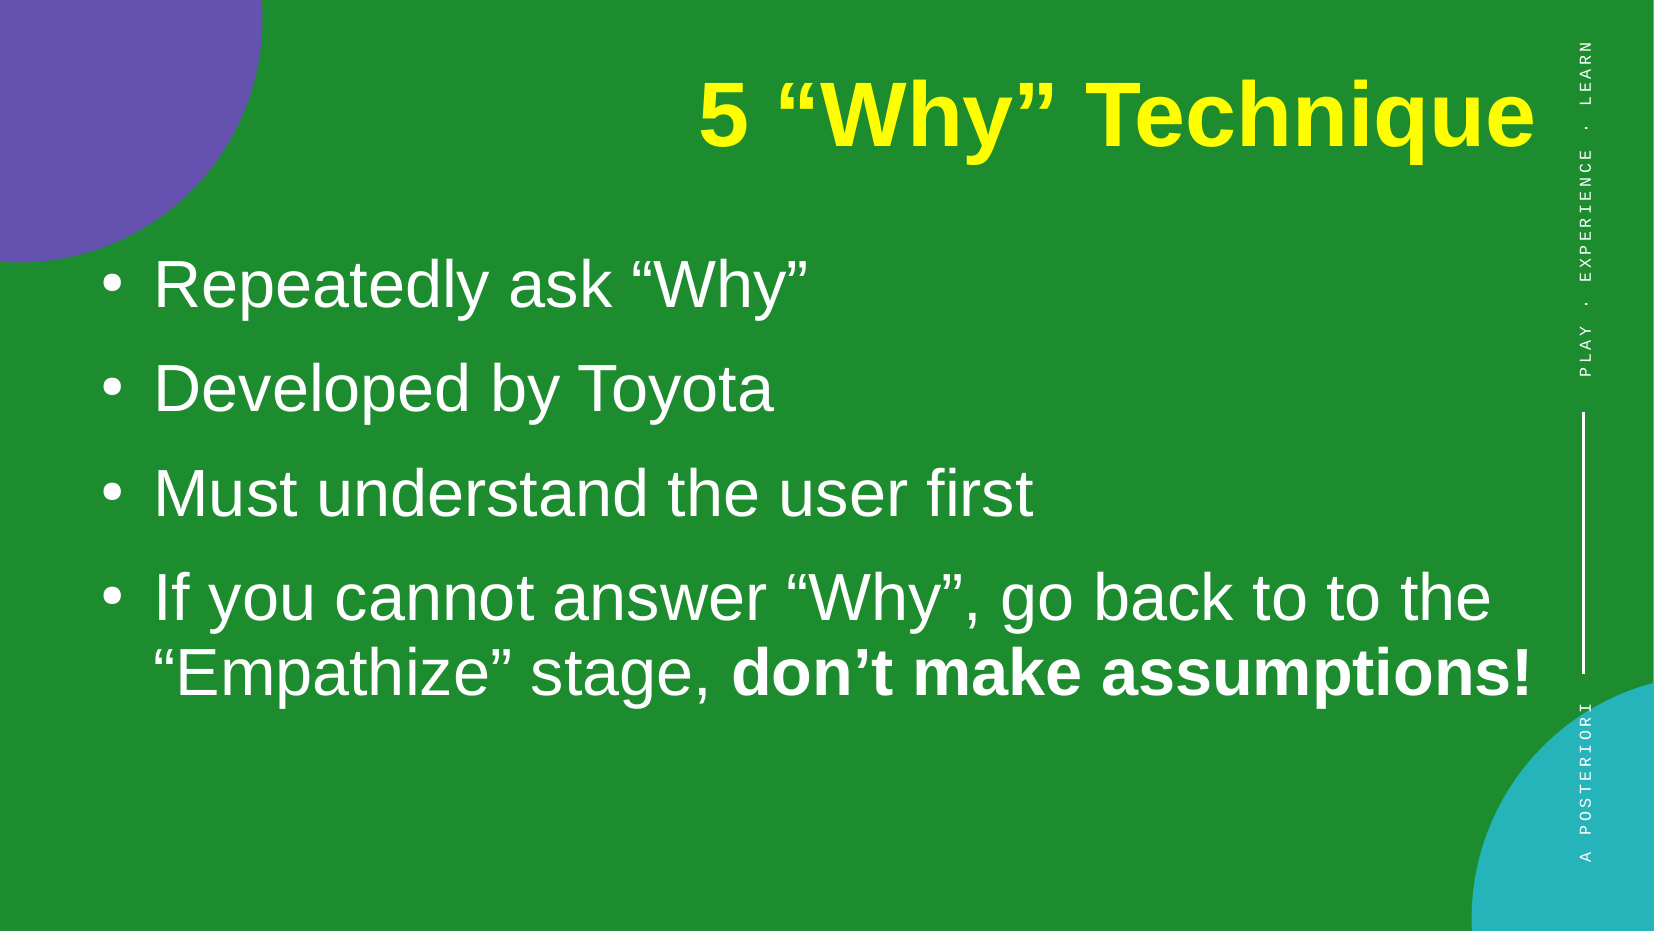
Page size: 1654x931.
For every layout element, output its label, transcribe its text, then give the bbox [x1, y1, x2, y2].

list Repeatedly ask “Why” Developed by Toyota Must understand the user first If you cannot answer “Why”, go back to to the “Empathize” stage, don’t make assumptions! [82, 247, 1571, 787]
title 5 “Why” Technique [262, 37, 1538, 193]
